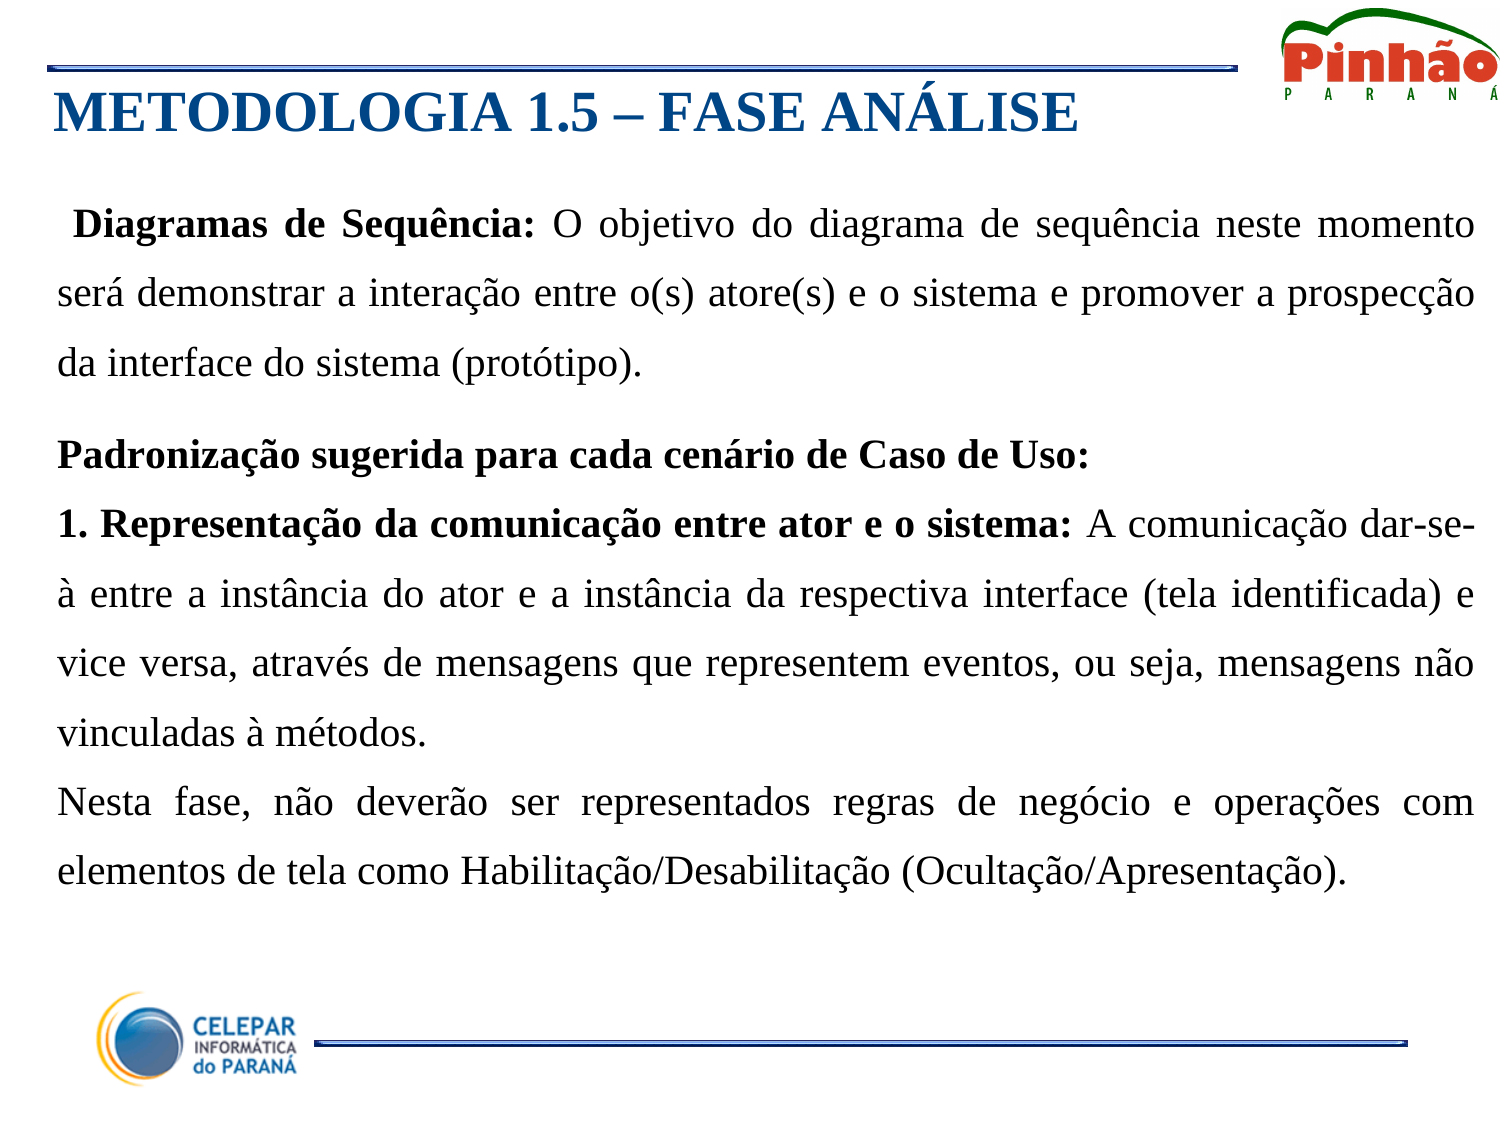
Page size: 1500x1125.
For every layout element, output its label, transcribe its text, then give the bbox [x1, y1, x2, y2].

text_box Diagramas de Sequência: O objetivo do diagrama de sequência neste momento será demonstrar a interação entre o(s) atore(s) e o sistema e promover a prospecção da interface do sistema (protótipo). Padronização sugerida para cada cenário de Caso de Uso: 1. Representação da comunicação entre ator e o sistema: A comunicação dar-se-à entre a instância do ator e a instância da respectiva interface (tela identificada) e vice versa, através de mensagens que representem eventos, ou seja, mensagens não vinculadas à métodos. Nesta fase, não deverão ser representados regras de negócio e operações com elementos de tela como Habilitação/Desabilitação (Ocultação/Apresentação). [57, 177, 1477, 999]
text_box METODOLOGIA 1.5 – FASE ANÁLISE [53, 79, 1081, 156]
picture [95, 999, 303, 1091]
picture [1281, 8, 1500, 100]
